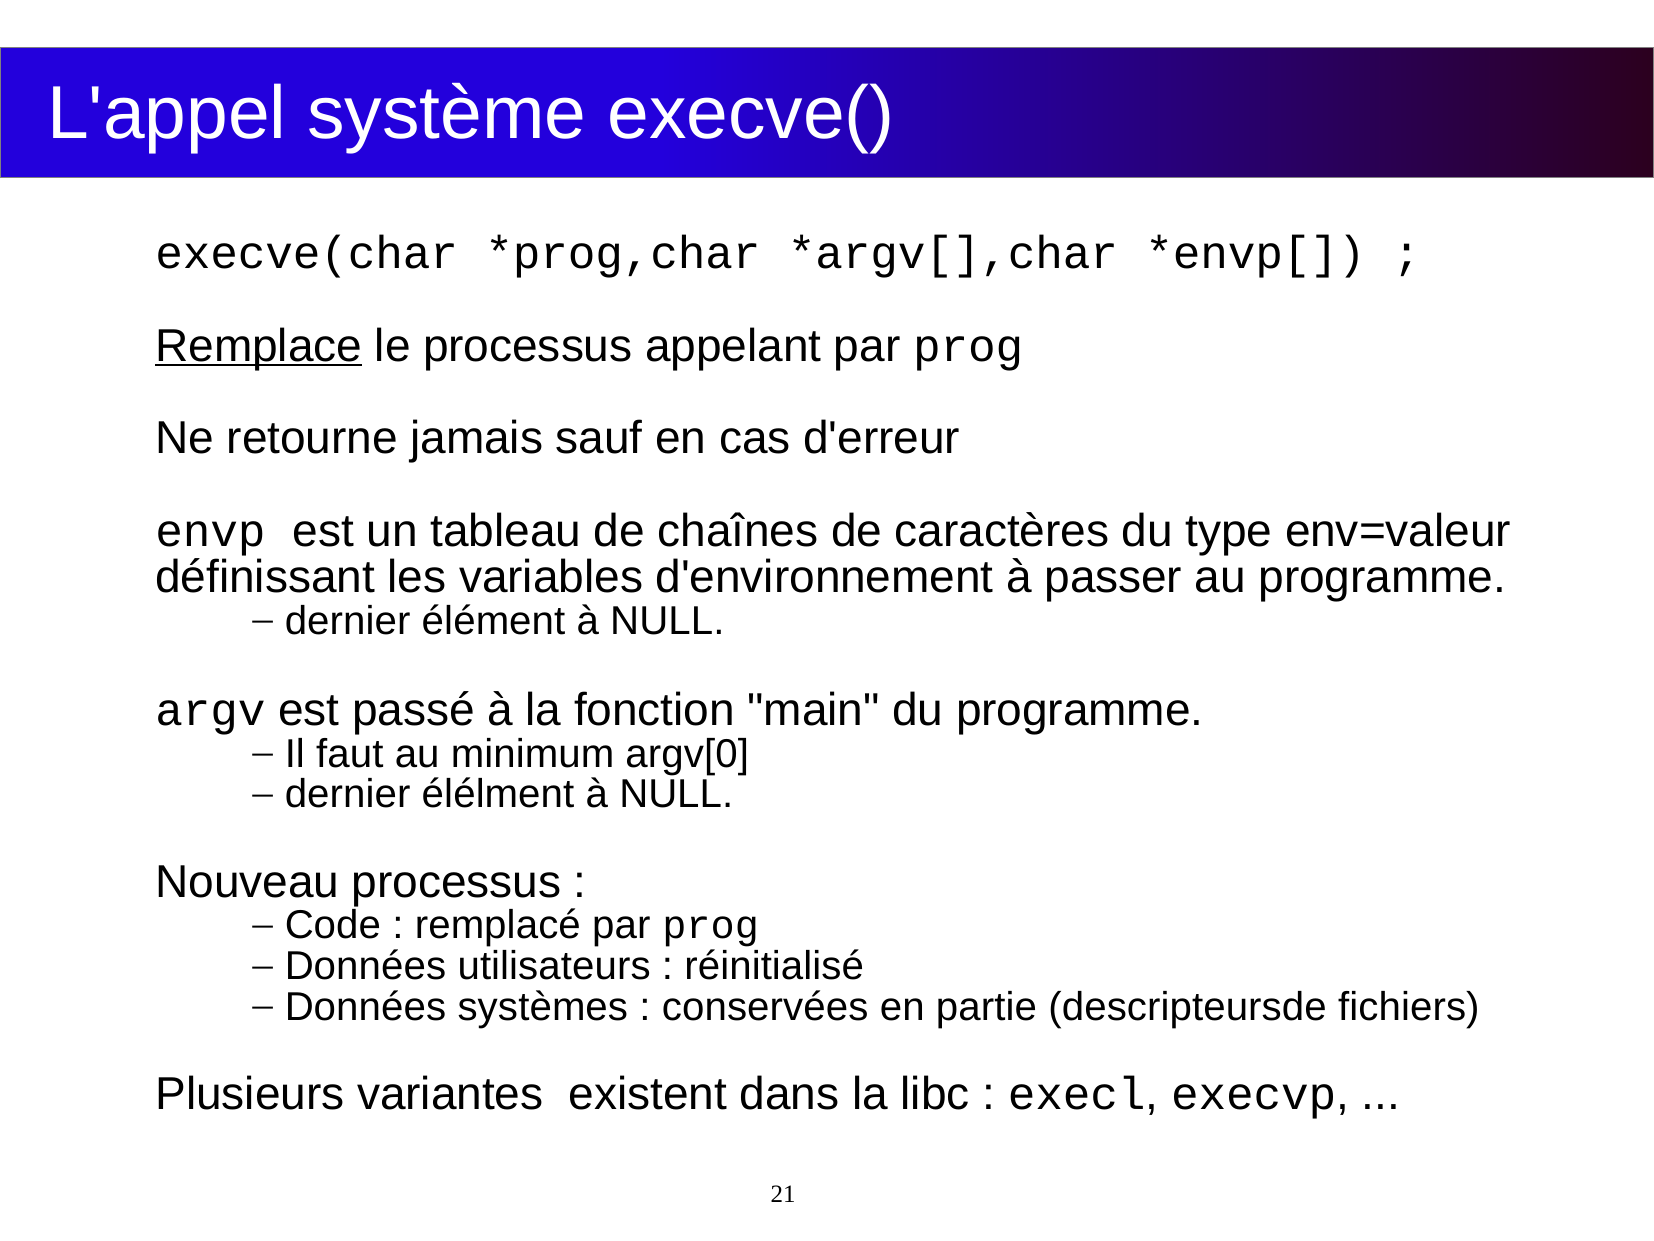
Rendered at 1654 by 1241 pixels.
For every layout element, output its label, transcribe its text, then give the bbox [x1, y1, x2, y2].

list execve(char *prog,char *argv[],char *envp[]) ; Remplace le processus appelant par prog Ne retourne jamais sauf en cas d'erreur envp est un tableau de chaînes de caractères du type env=valeur définissant les variables d'environnement à passer au programme. dernier élément à NULL. argv est passé à la fonction "main" du programme. Il faut au minimum argv[0] dernier élélment à NULL. Nouveau processus : Code : remplacé par prog Données utilisateurs : réinitialisé Données systèmes : conservées en partie (descripteursde fichiers) Plusieurs variantes existent dans la libc : execl, execvp, ... [116, 231, 1528, 1134]
title L'appel système execve() [47, 6, 1477, 225]
